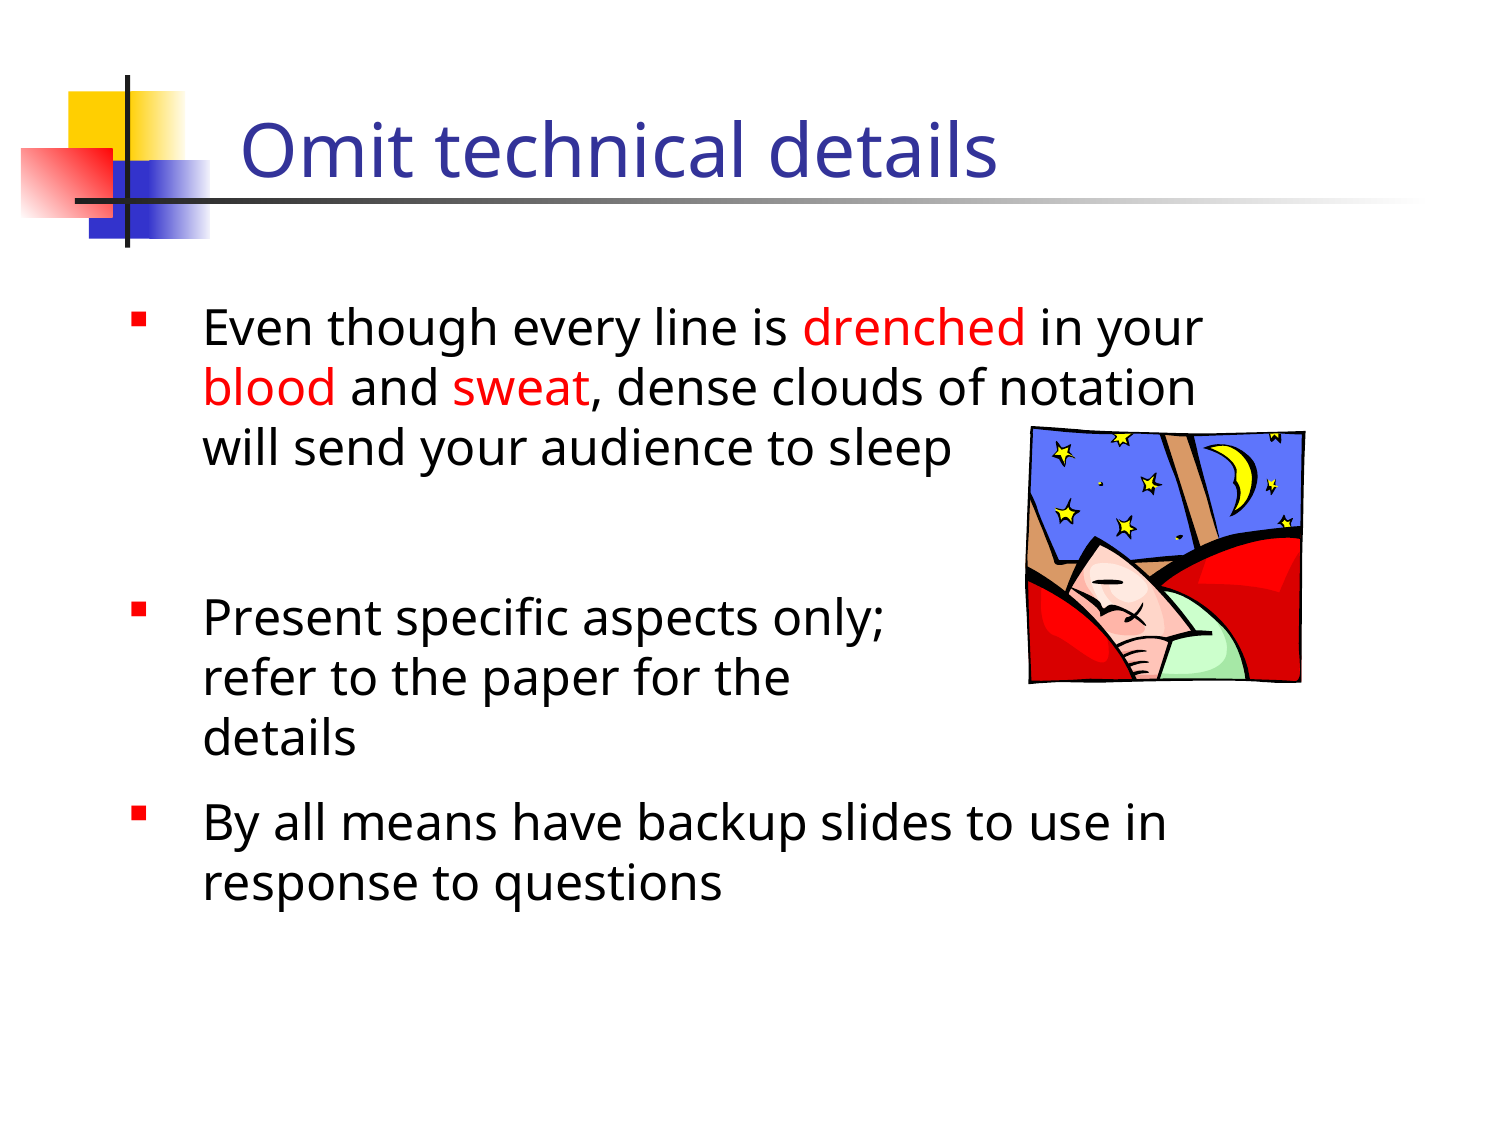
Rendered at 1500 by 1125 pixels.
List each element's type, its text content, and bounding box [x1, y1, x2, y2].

text_box Even though every line is drenched in your blood and sweat, dense clouds of notation will send your audience to sleep Present specific aspects only; refer to the paper for the details By all means have backup slides to use in response to questions [112, 287, 1251, 918]
title Omit technical details [224, 12, 1500, 200]
picture [1025, 425, 1308, 687]
